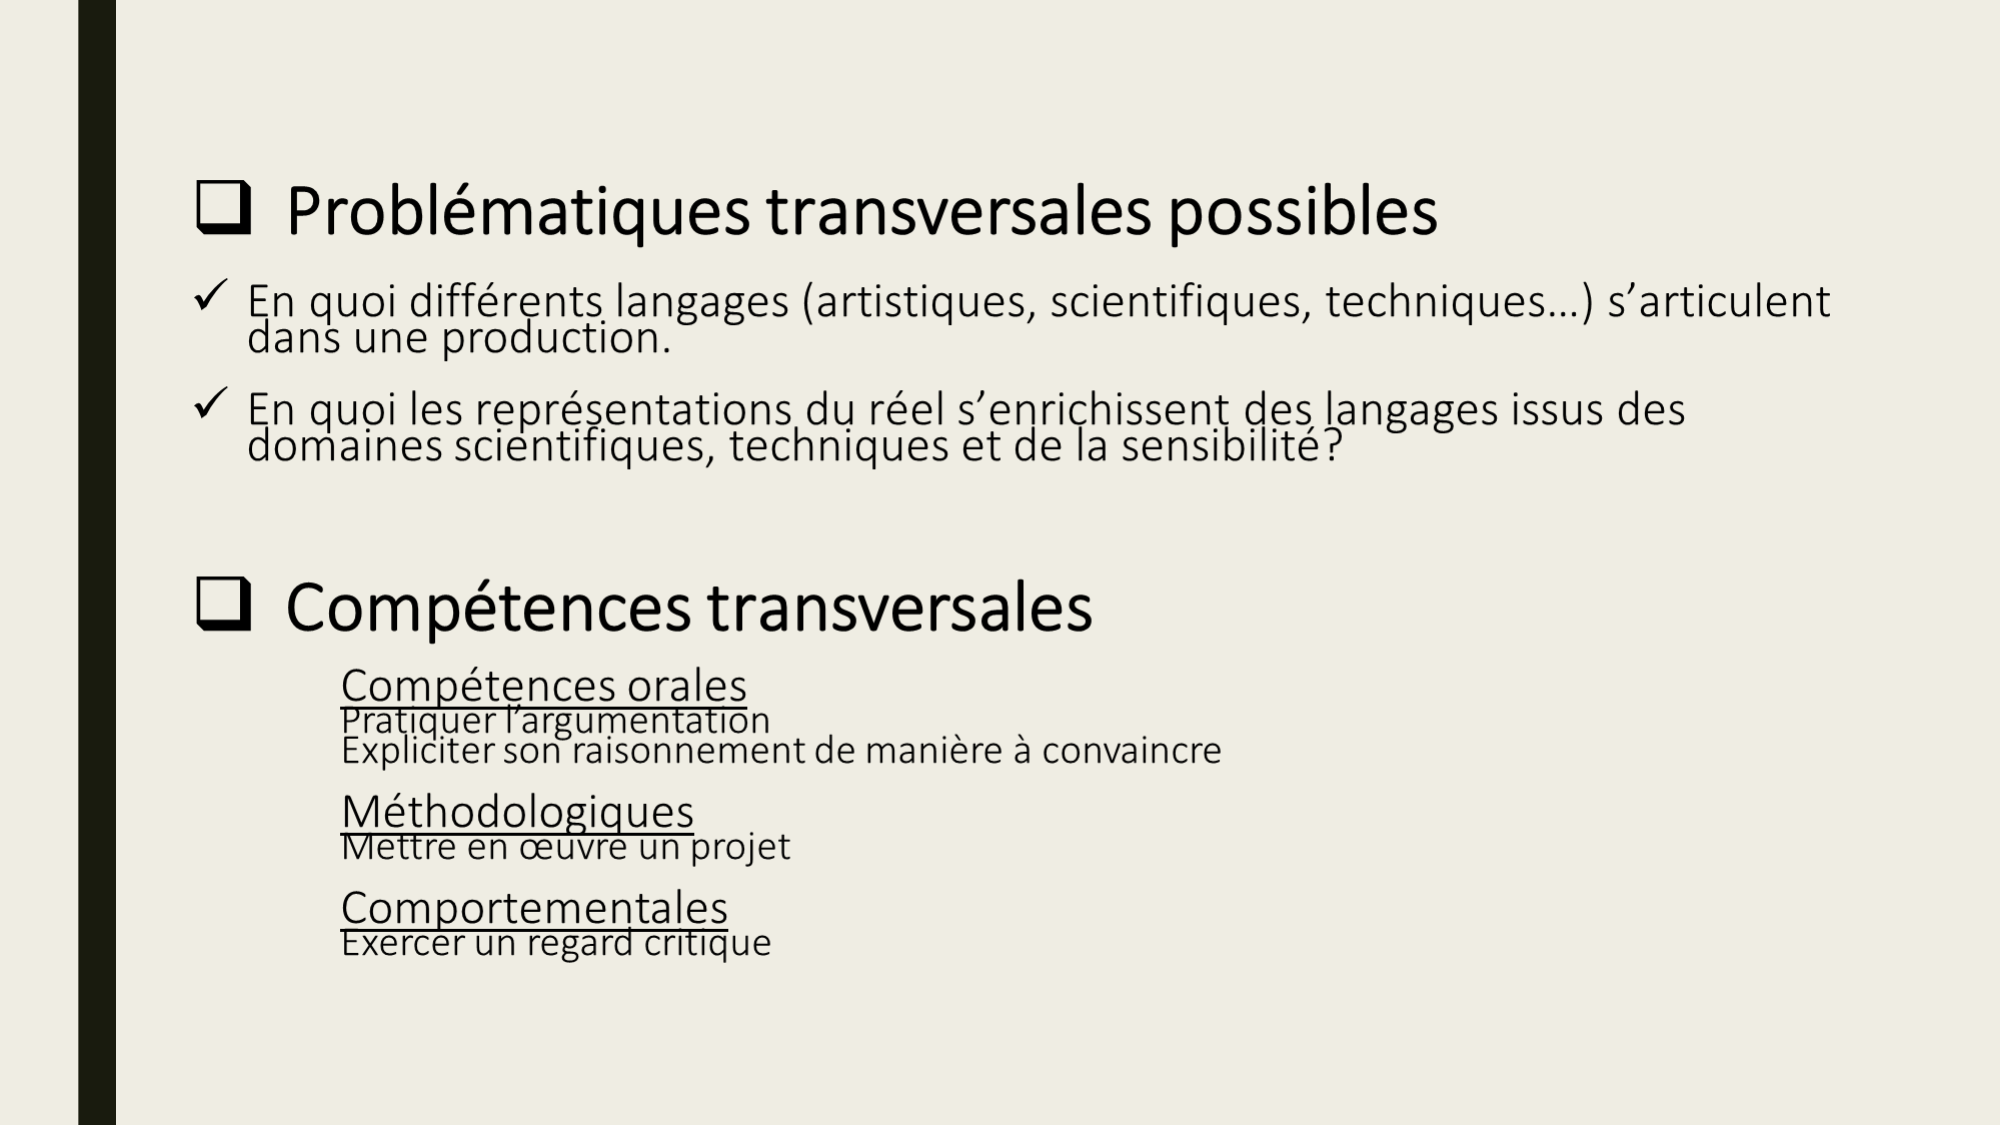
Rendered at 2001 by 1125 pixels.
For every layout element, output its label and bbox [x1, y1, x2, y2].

picture [148, 110, 1874, 1036]
